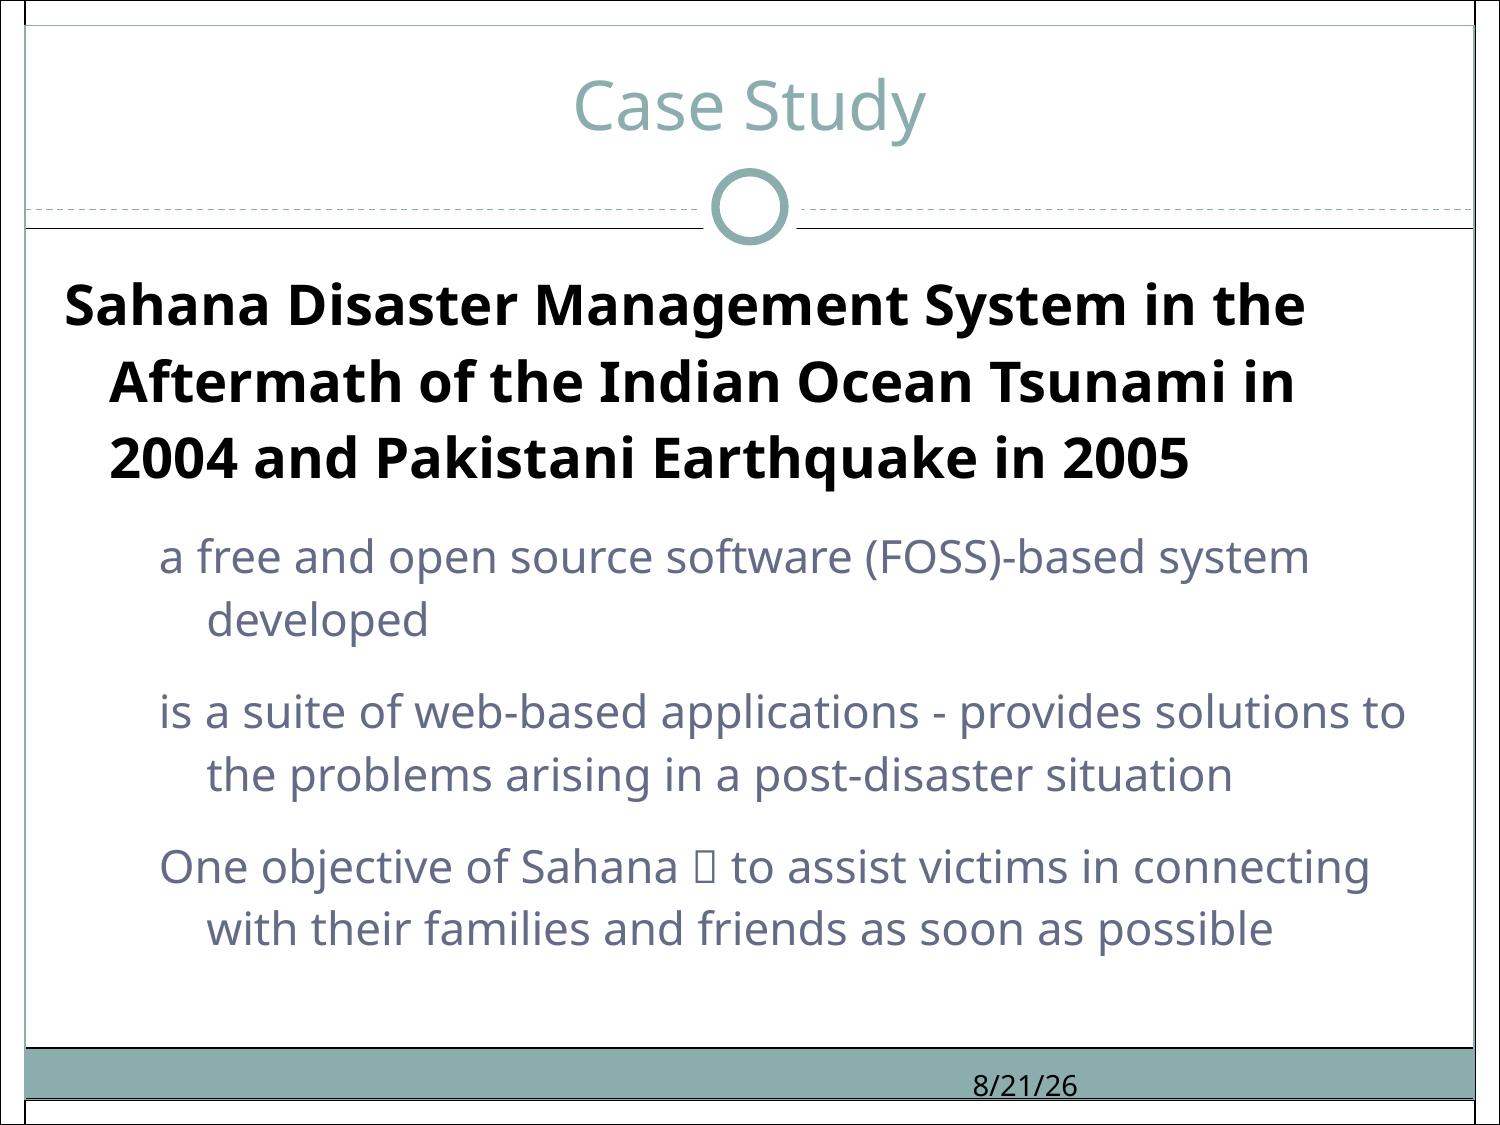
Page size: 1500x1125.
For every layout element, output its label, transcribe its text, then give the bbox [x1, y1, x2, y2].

list Sahana Disaster Management System in the Aftermath of the Indian Ocean Tsunami in 2004 and Pakistani Earthquake in 2005 a free and open source software (FOSS)-based system developed is a suite of web-based applications - provides solutions to the problems arising in a post-disaster situation One objective of Sahana  to assist victims in connecting with their families and friends as soon as possible [49, 249, 1450, 1050]
title Case Study [49, 0, 1450, 205]
